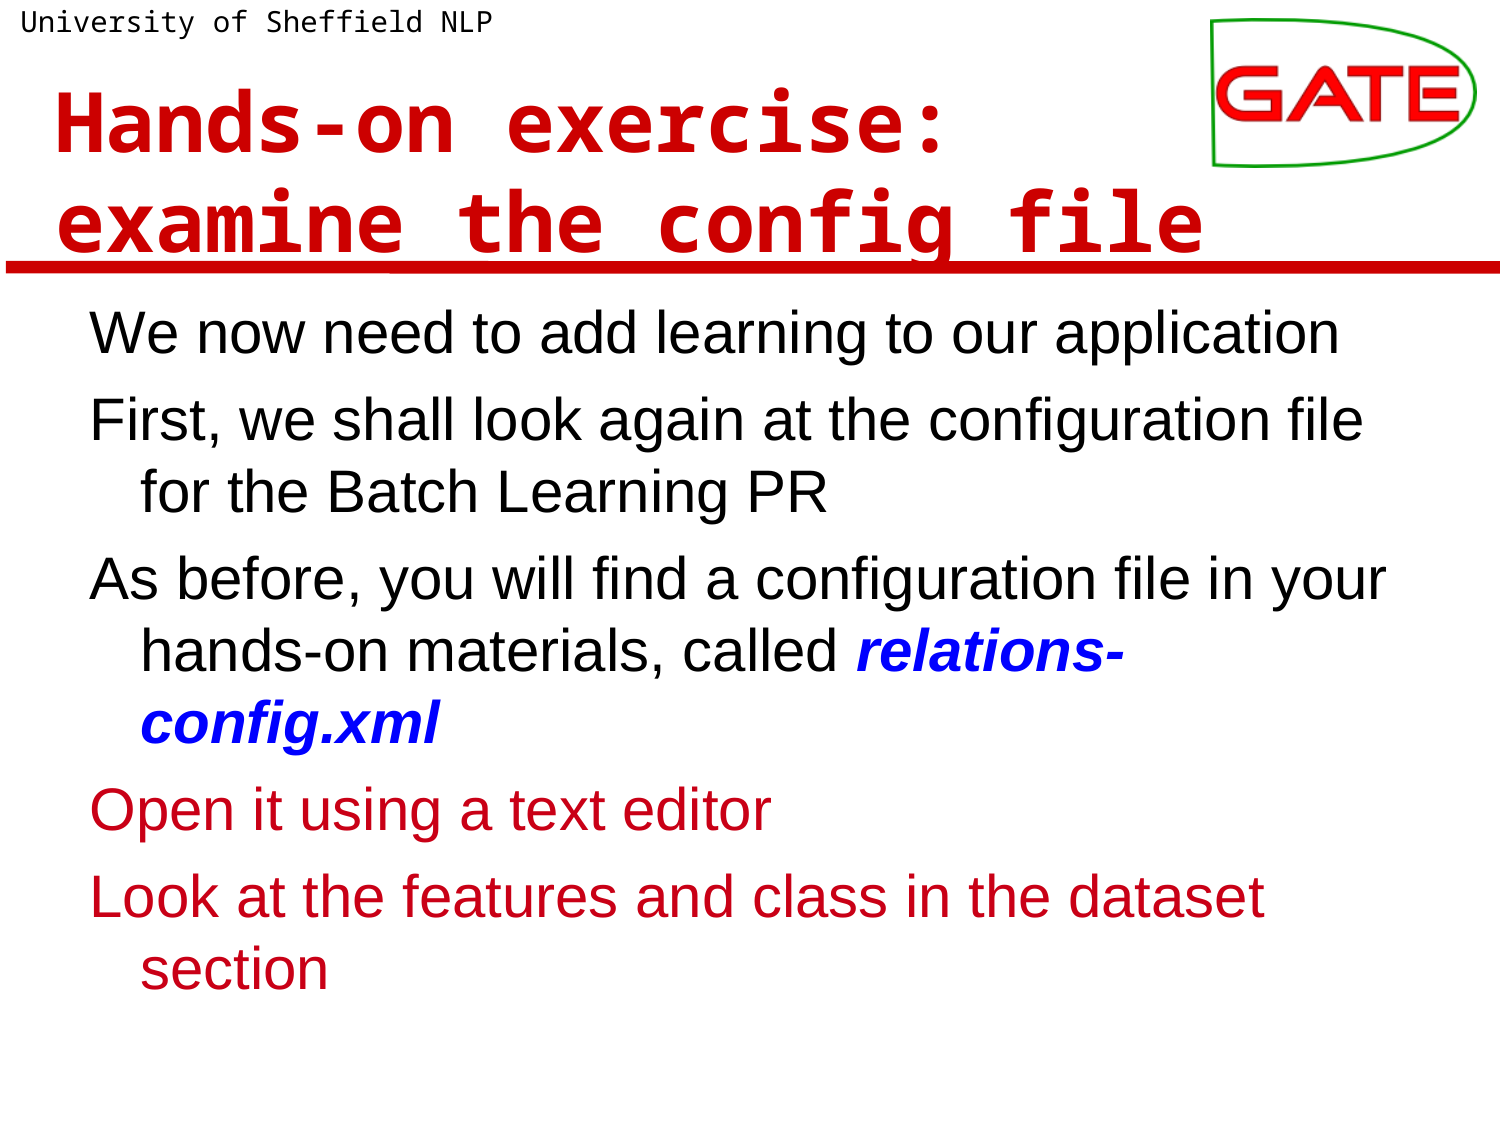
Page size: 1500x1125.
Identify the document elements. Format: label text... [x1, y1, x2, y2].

list We now need to add learning to our application First, we shall look again at the configuration file for the Batch Learning PR As before, you will find a configuration file in your hands-on materials, called relations-config.xml Open it using a text editor Look at the features and class in the dataset section [75, 285, 1425, 1014]
picture [1210, 18, 1477, 168]
title Hands-on exercise: examine the config file [41, 30, 1391, 277]
